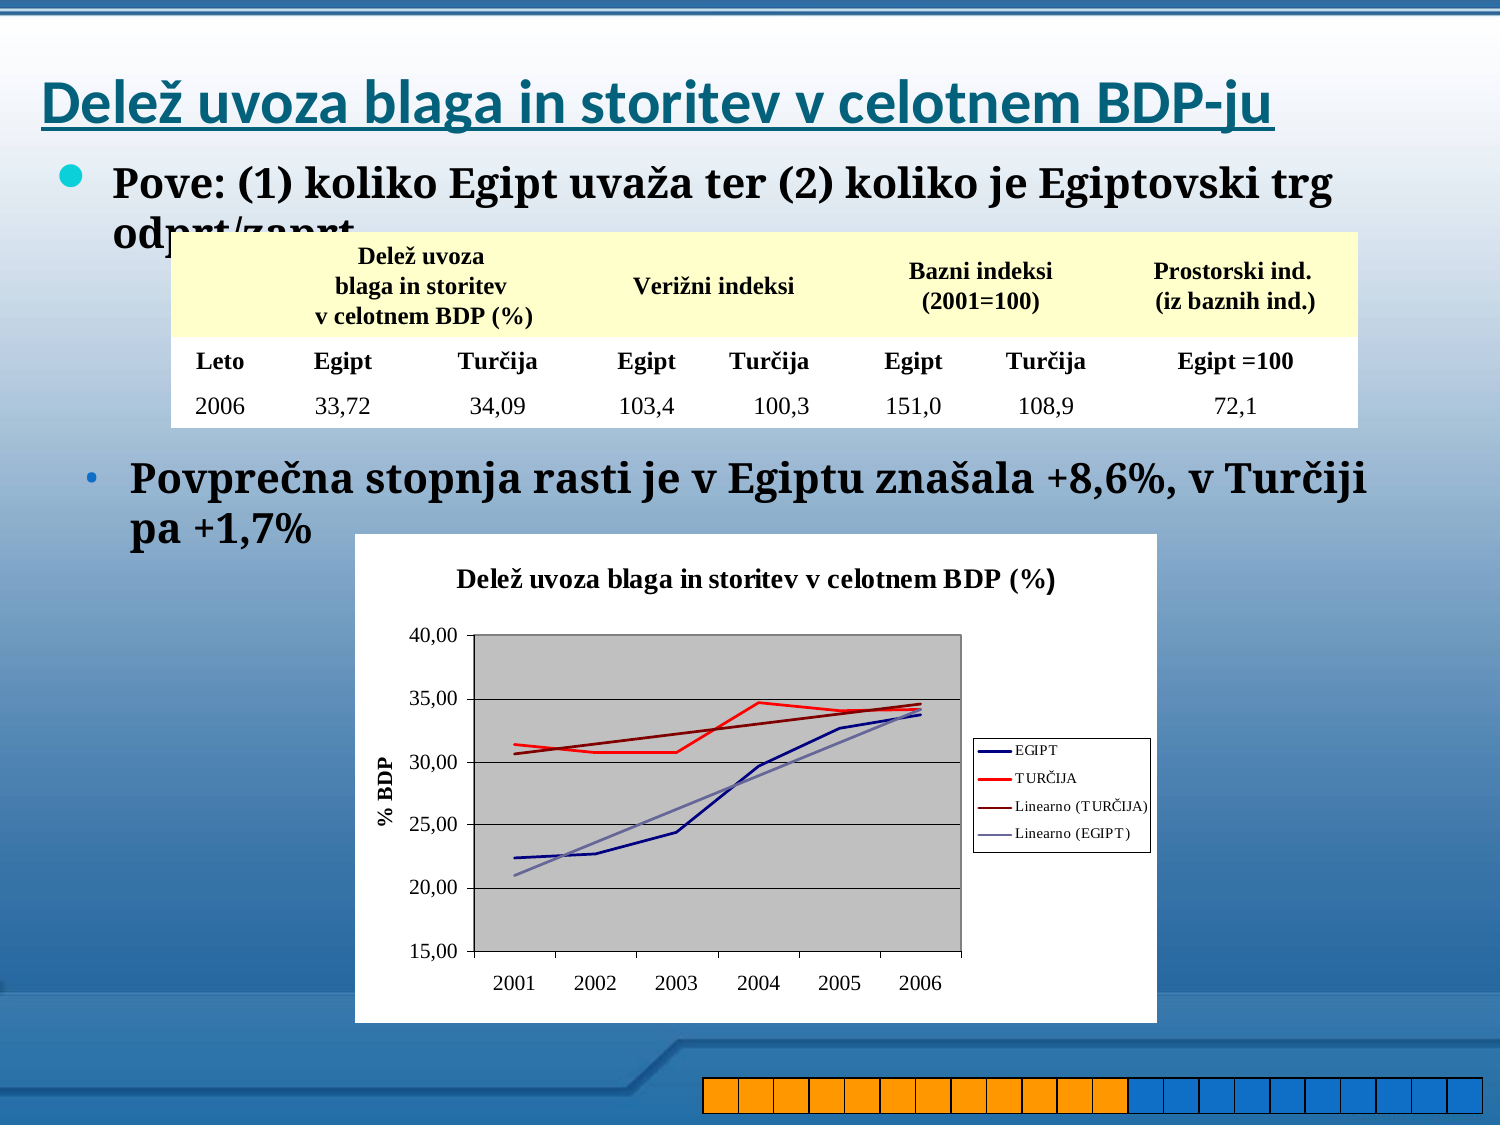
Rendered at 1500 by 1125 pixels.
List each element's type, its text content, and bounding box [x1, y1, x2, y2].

table_header Verižni indeksi [579, 232, 848, 337]
picture [120, 232, 129, 246]
table_cell 2006 [171, 382, 270, 428]
table_header Prostorski ind. (iz baznih ind.) [1114, 232, 1358, 337]
list Pove: (1) koliko Egipt uvaža ter (2) koliko je Egiptovski trg odprt/zaprt. [41, 148, 1500, 232]
chart [348, 527, 1164, 1029]
table_cell 108,9 [979, 382, 1114, 428]
text_box [702, 1077, 1483, 1114]
table_cell Egipt =100 [1114, 337, 1358, 382]
picture [0, 0, 1500, 1125]
table_cell Turčija [714, 337, 848, 382]
table_cell 103,4 [579, 382, 714, 428]
table_cell Turčija [416, 337, 579, 382]
table_cell 100,3 [714, 382, 848, 428]
table_cell 72,1 [1114, 382, 1358, 428]
table_cell Leto [171, 337, 270, 382]
table_cell Egipt [848, 337, 979, 382]
table_header Bazni indeksi (2001=100) [848, 232, 1114, 337]
table_cell Turčija [979, 337, 1114, 382]
title Delež uvoza blaga in storitev v celotnem BDP-ju [41, 42, 1489, 136]
table_cell 34,09 [416, 382, 579, 428]
table_header [171, 232, 270, 337]
table_cell Egipt [579, 337, 714, 382]
table_cell 151,0 [848, 382, 979, 428]
table_header Delež uvoza blaga in storitev v celotnem BDP (%) [270, 232, 579, 337]
text_box Povprečna stopnja rasti je v Egiptu znašala +8,6%, v Turčiji pa +1,7% [41, 444, 1424, 492]
table_cell Egipt [270, 337, 416, 382]
picture [145, 232, 153, 245]
table_cell 33,72 [270, 382, 416, 428]
